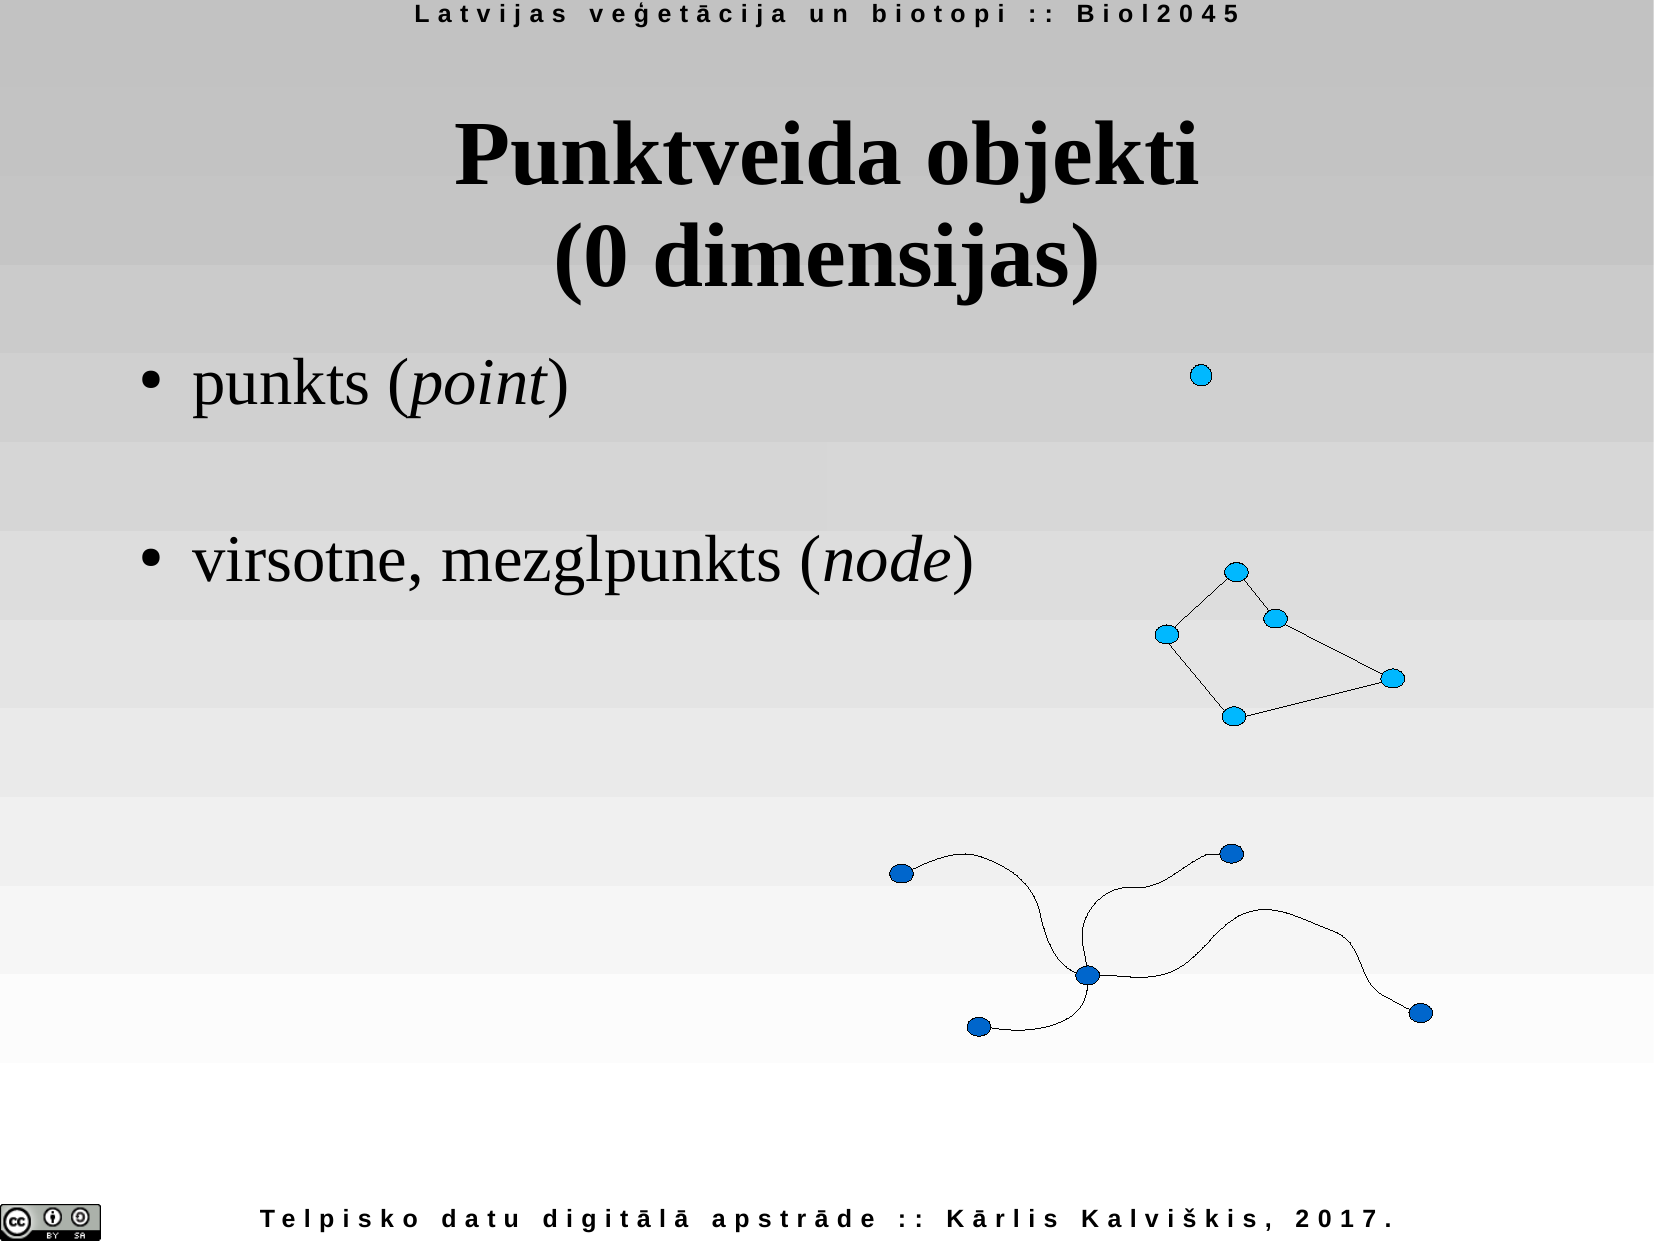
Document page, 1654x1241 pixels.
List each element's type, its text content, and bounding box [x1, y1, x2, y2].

text_box [889, 864, 914, 883]
text_box [1408, 1003, 1433, 1023]
text_box [967, 1017, 991, 1037]
picture [0, 0, 1654, 1241]
text_box [1219, 844, 1244, 864]
text_box [1263, 609, 1288, 628]
text_box [1075, 965, 1100, 985]
text_box [1155, 624, 1179, 644]
list punkts (point) virsotne, mezglpunkts (node) [121, 344, 1534, 1127]
text_box [1380, 668, 1405, 688]
text_box [1224, 562, 1249, 582]
text_box [1222, 706, 1246, 726]
title Punktveida objekti (0 dimensijas) [121, 102, 1534, 311]
text_box [1190, 364, 1212, 386]
